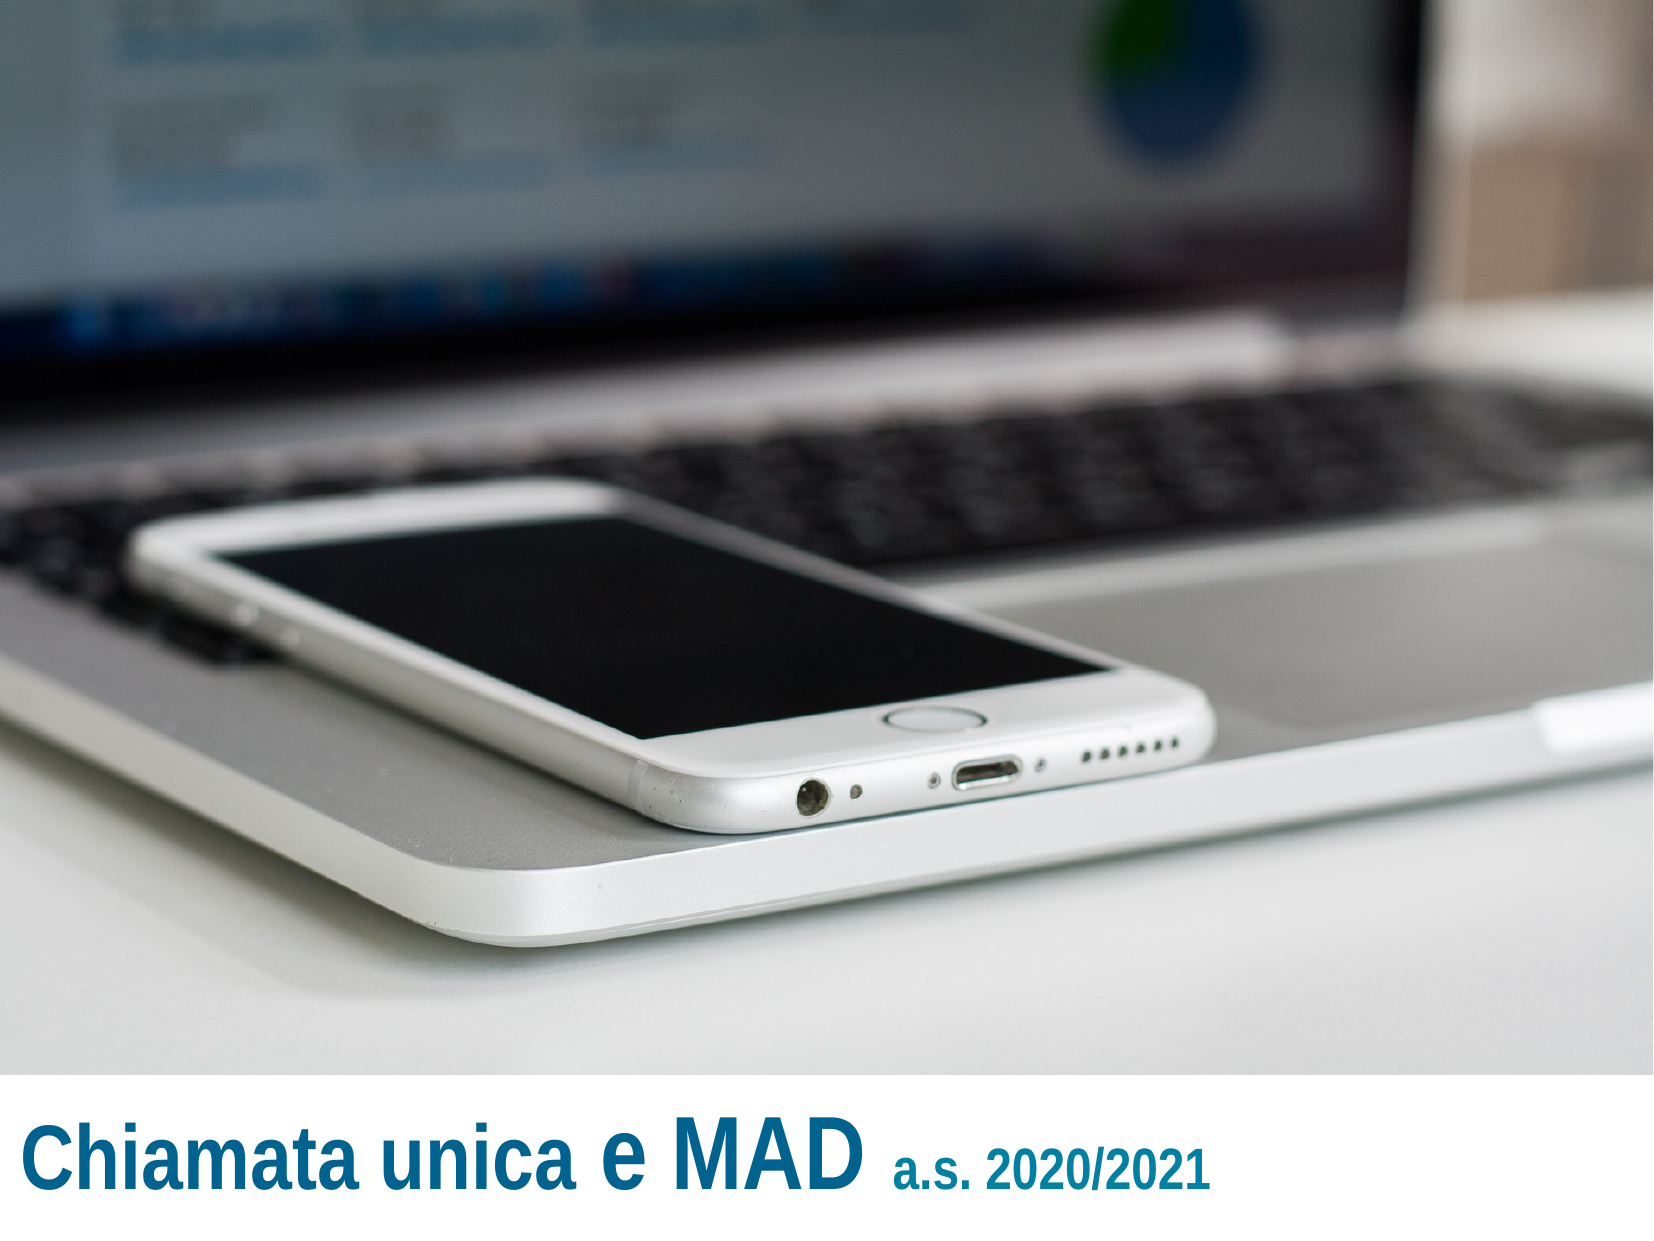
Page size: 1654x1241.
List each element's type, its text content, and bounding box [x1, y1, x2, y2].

picture [0, 0, 1654, 1075]
title Chiamata unica e MAD a.s. 2020/2021 [20, 1086, 1630, 1217]
